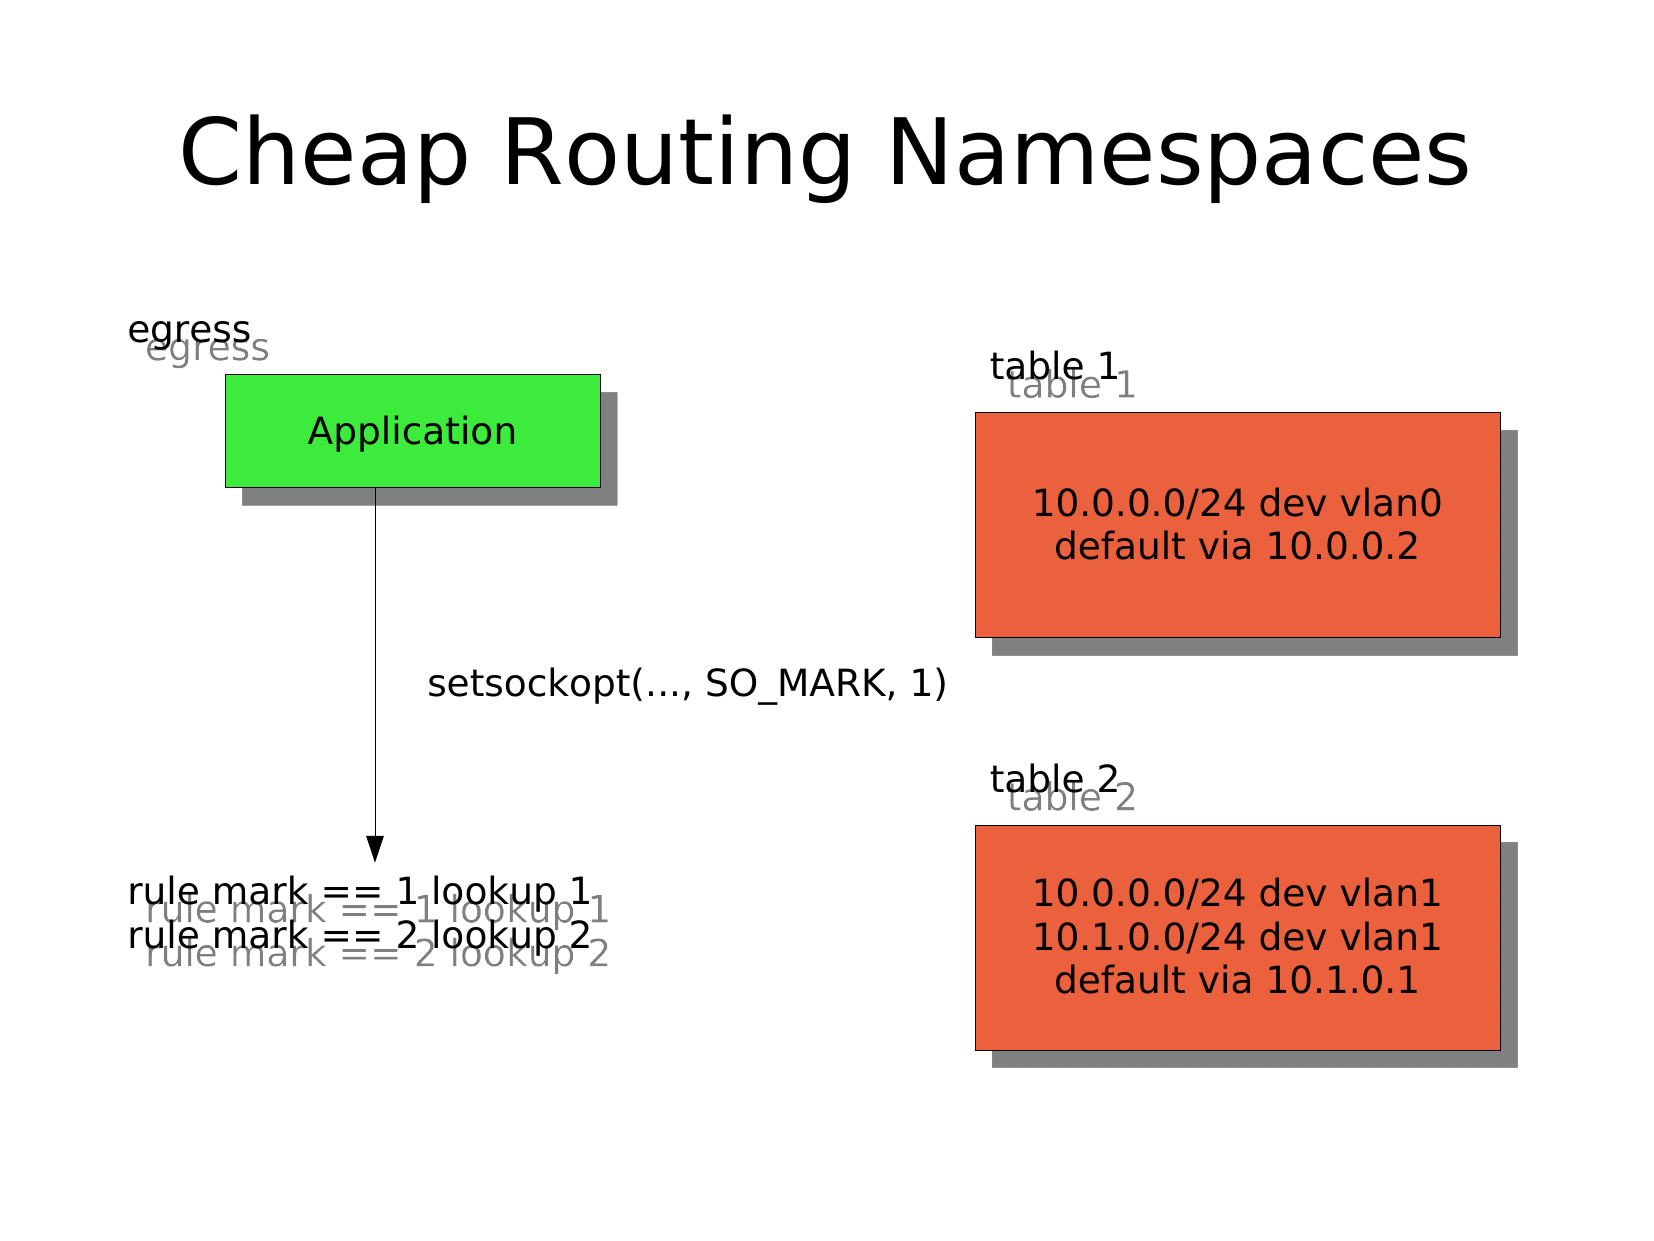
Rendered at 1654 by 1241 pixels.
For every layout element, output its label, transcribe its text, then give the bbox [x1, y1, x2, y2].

text_box table 2 [975, 750, 1351, 809]
title Cheap Routing Namespaces [82, 49, 1571, 257]
text_box setsockopt(..., SO_MARK, 1) [412, 654, 954, 713]
text_box table 1 [975, 337, 1351, 396]
text_box egress [112, 300, 264, 359]
text_box 10.0.0.0/24 dev vlan0 default via 10.0.0.2 [975, 412, 1501, 638]
text_box Application [225, 374, 601, 488]
text_box rule mark == 1 lookup 1 rule mark == 2 lookup 2 [112, 862, 826, 965]
text_box 10.0.0.0/24 dev vlan1 10.1.0.0/24 dev vlan1 default via 10.1.0.1 [975, 825, 1501, 1051]
